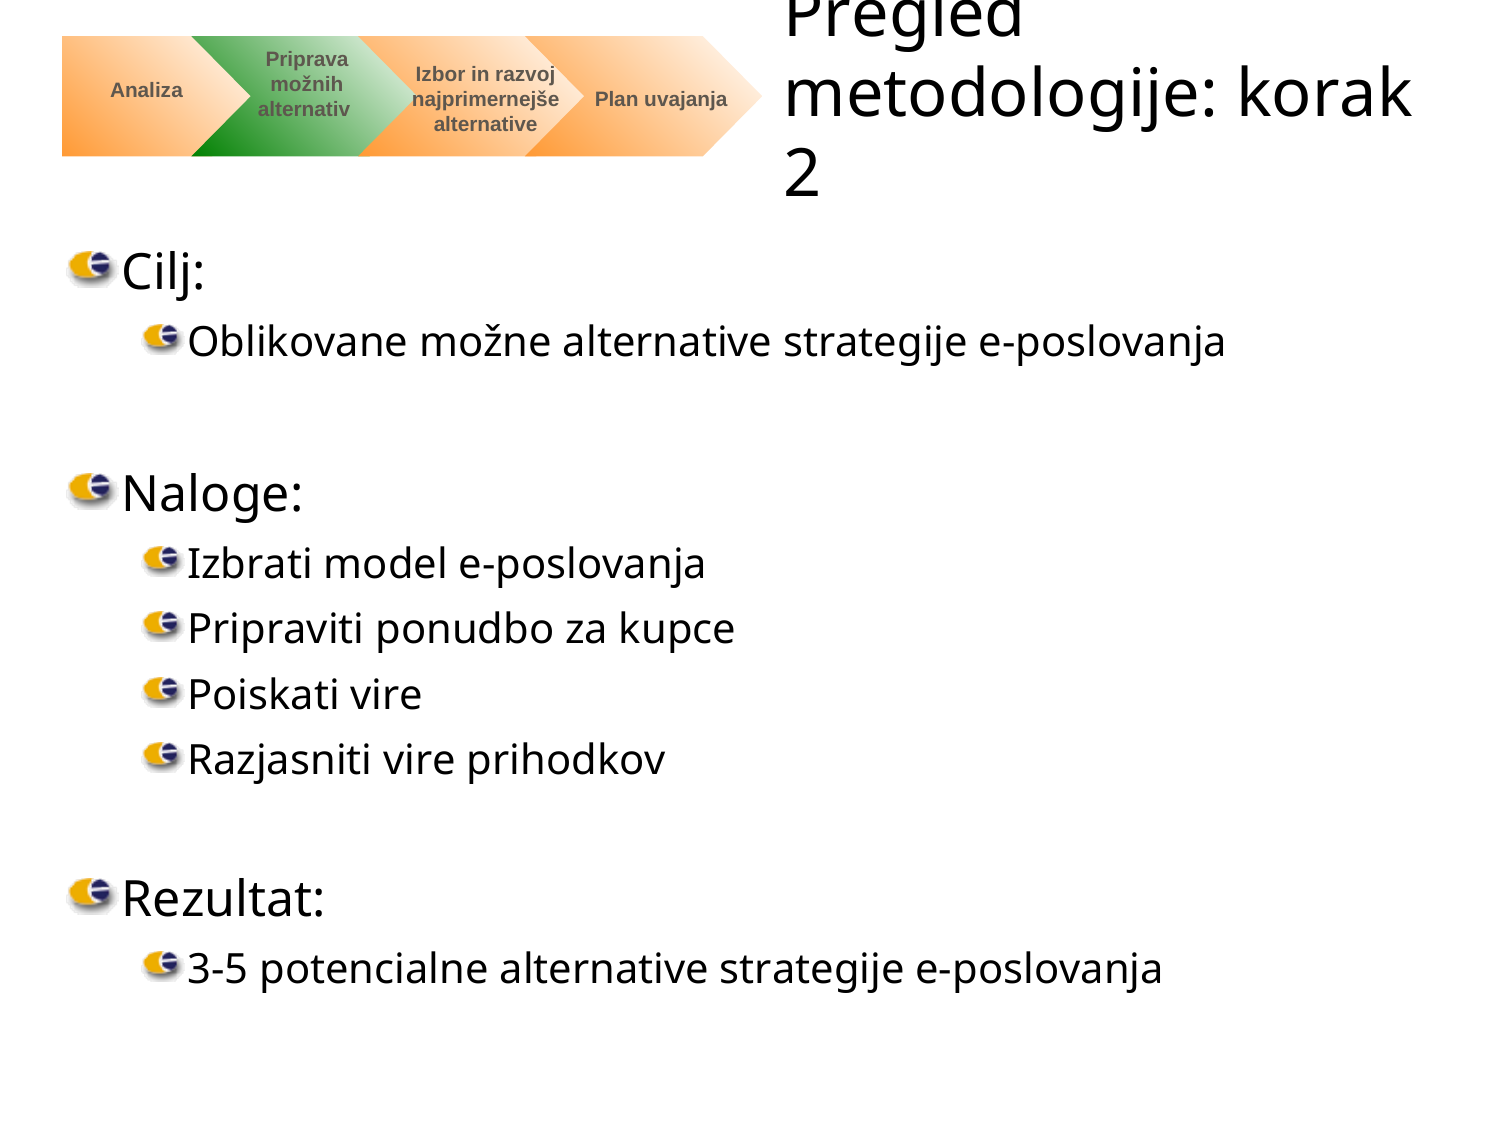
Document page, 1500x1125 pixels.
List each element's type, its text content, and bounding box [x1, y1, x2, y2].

text_box [62, 36, 745, 157]
picture [140, 951, 185, 982]
text_box Cilj: Oblikovane možne alternative strategije e-poslovanja Naloge: Izbrati model e-poslovanja Pripraviti ponudbo za kupce Poiskati vire Razjasniti vire prihodkov Rezultat: 3-5 potencialne alternative strategije e-poslovanja [50, 220, 1447, 1071]
picture [65, 878, 119, 915]
text_box Plan uvajanja [566, 78, 756, 119]
picture [140, 546, 185, 577]
picture [140, 742, 185, 773]
picture [65, 473, 119, 510]
picture [140, 611, 185, 642]
text_box Izbor in razvoj najprimernejše alternative [395, 53, 577, 144]
text_box Priprava možnih alternativ [237, 37, 377, 128]
picture [140, 677, 185, 708]
text_box [756, 89, 763, 103]
picture [65, 251, 119, 288]
picture [140, 324, 185, 355]
text_box Analiza [62, 69, 231, 110]
text_box Pregled metodologije: korak 2 [768, 45, 1452, 134]
